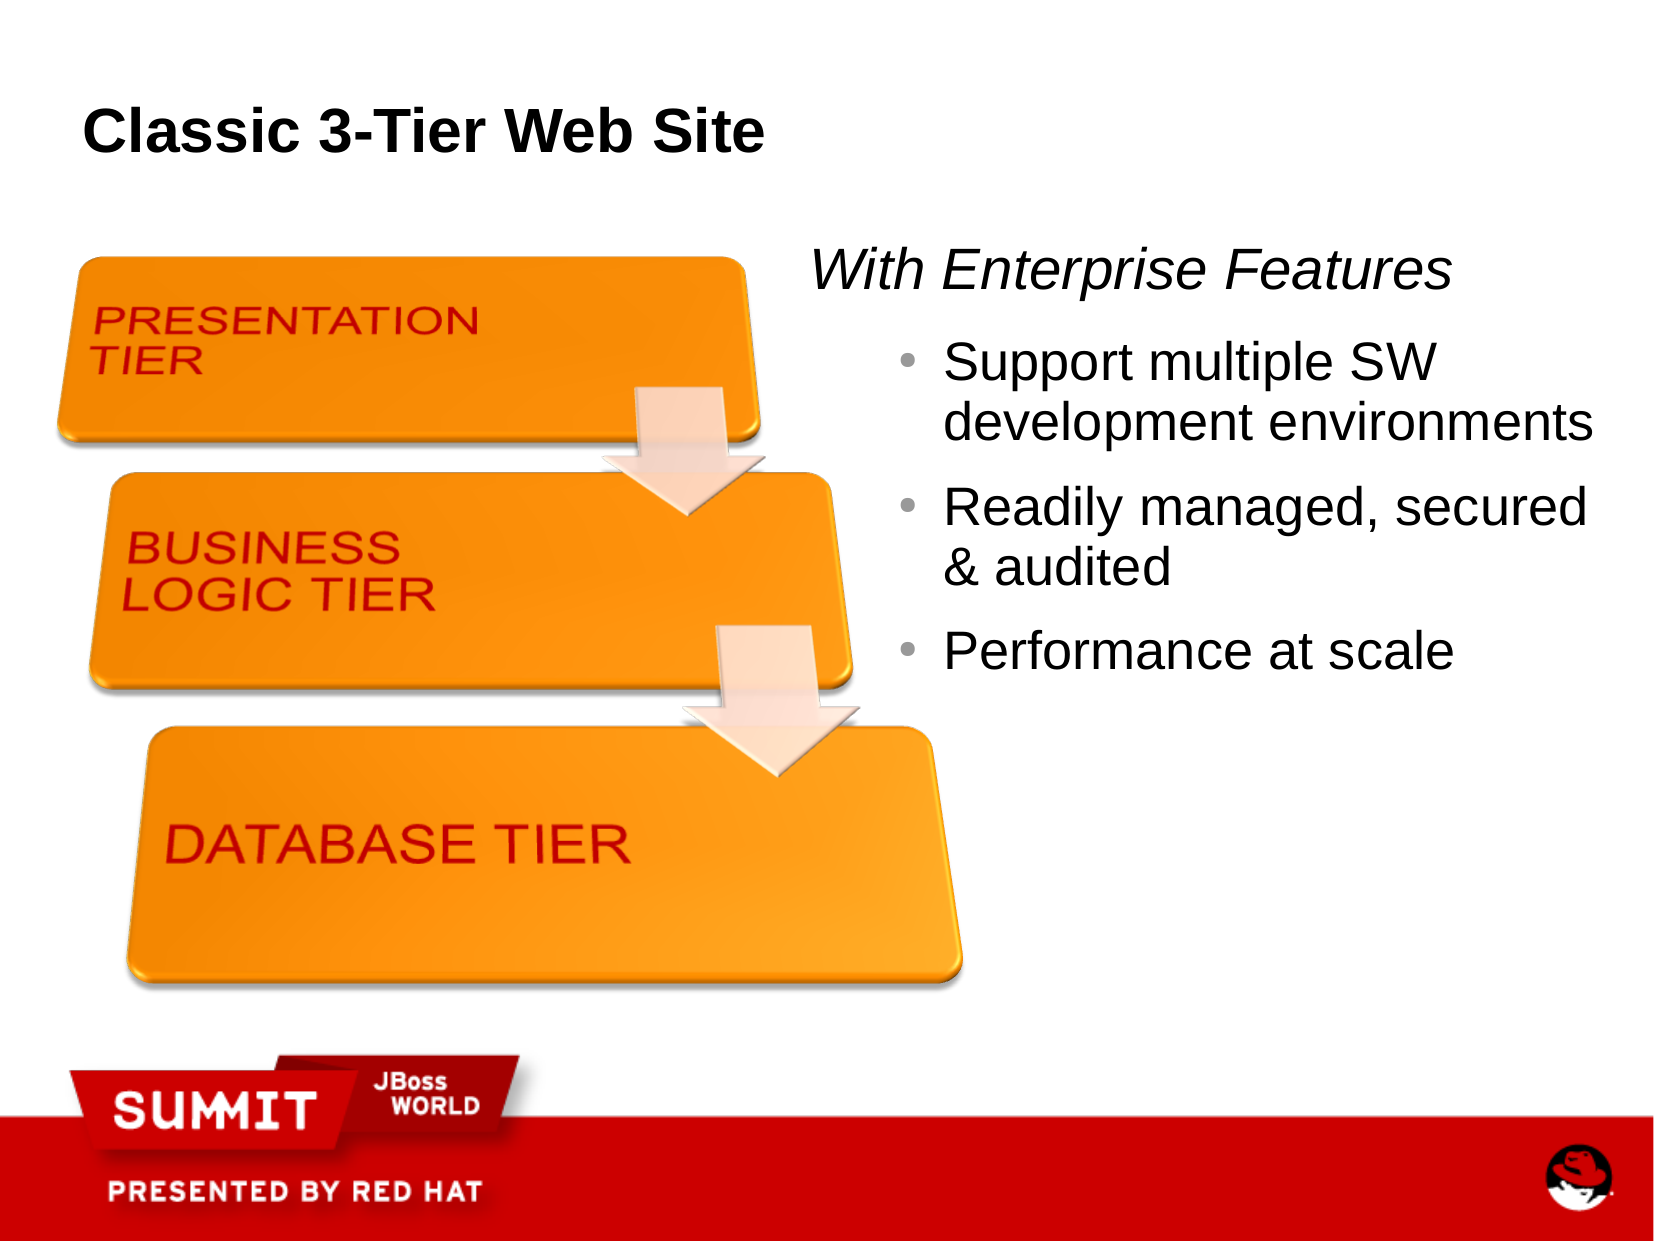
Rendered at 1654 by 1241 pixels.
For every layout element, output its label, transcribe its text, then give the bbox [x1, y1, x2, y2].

title Classic 3-Tier Web Site [82, 37, 1571, 226]
list With Enterprise Features Support multiple SW development environments Readily managed, secured & audited Performance at scale [809, 236, 1613, 1016]
picture [0, 97, 1654, 1241]
